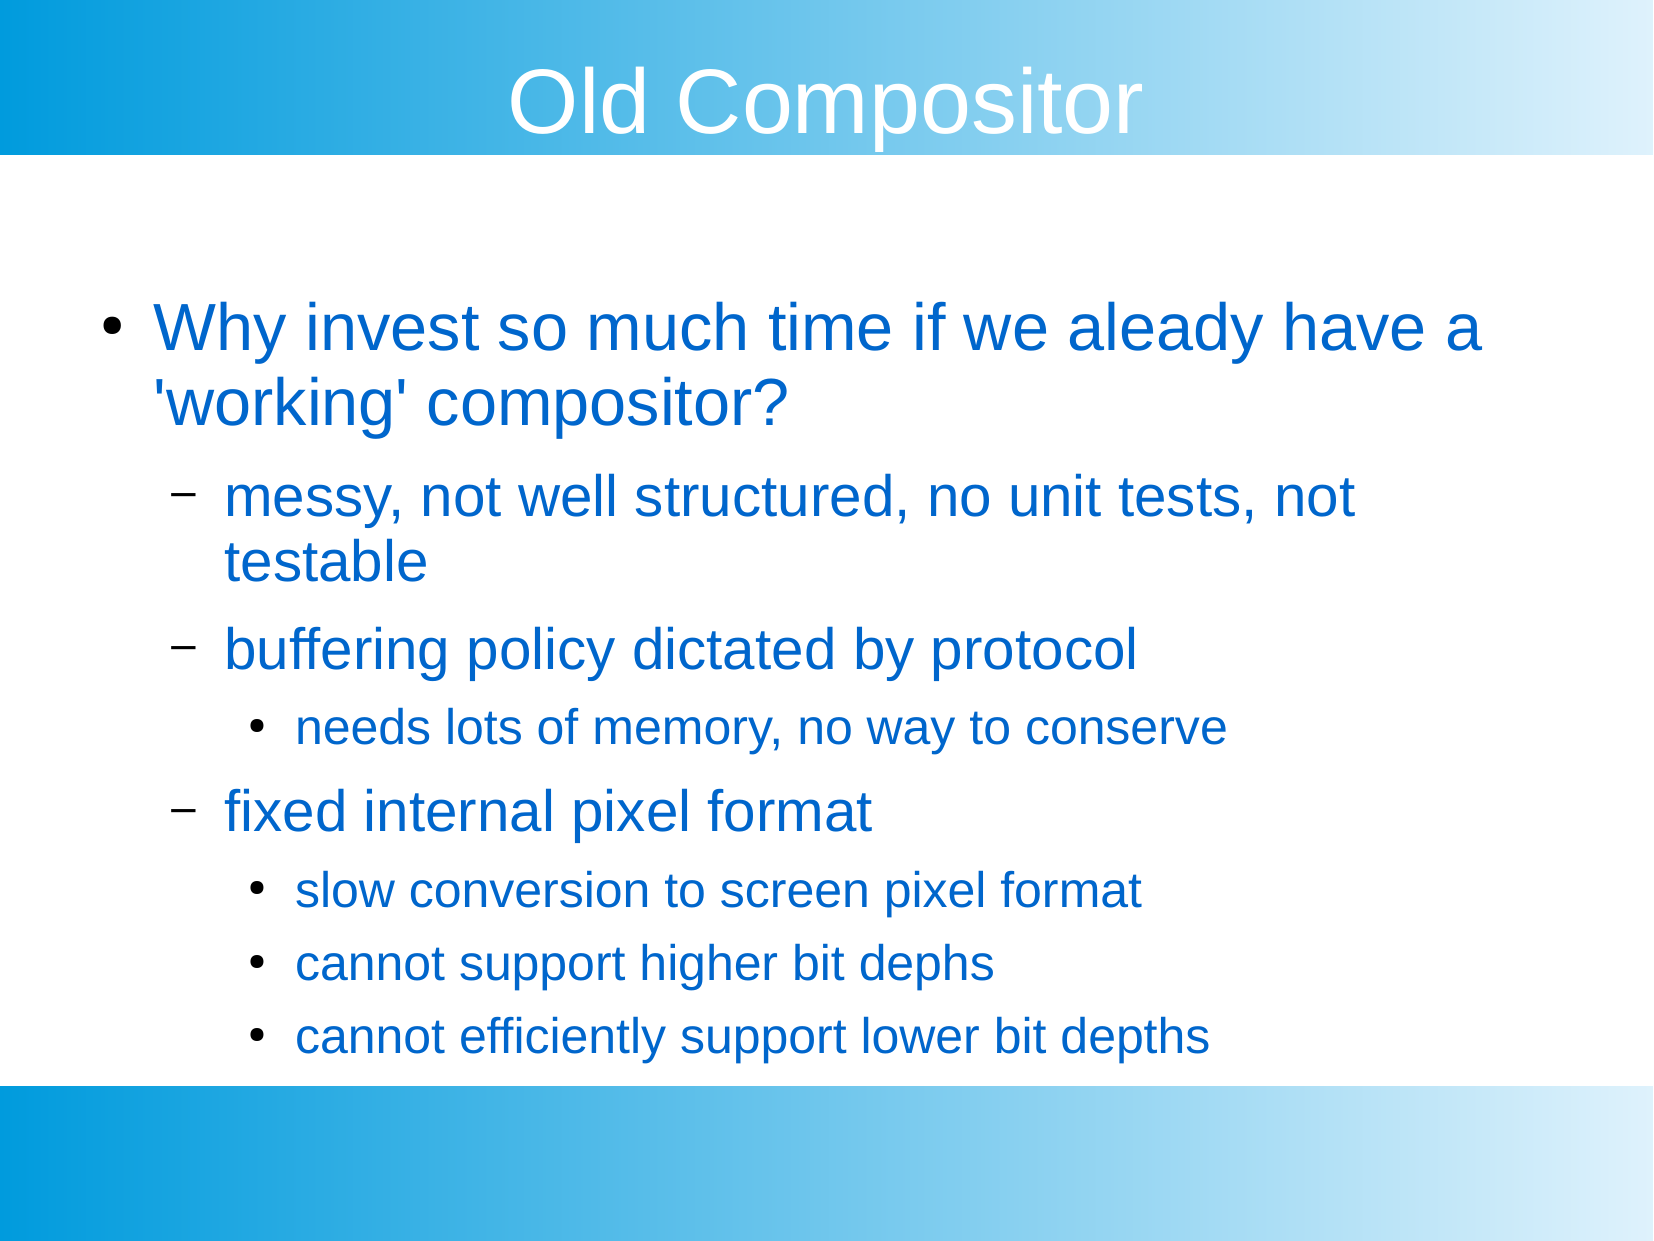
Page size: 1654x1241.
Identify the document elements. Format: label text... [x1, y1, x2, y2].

title Old Compositor [82, 49, 1571, 155]
list Why invest so much time if we aleady have a 'working' compositor? messy, not well structured, no unit tests, not testable buffering policy dictated by protocol needs lots of memory, no way to conserve fixed internal pixel format slow conversion to screen pixel format cannot support higher bit dephs cannot efficiently support lower bit depths [82, 290, 1571, 1010]
